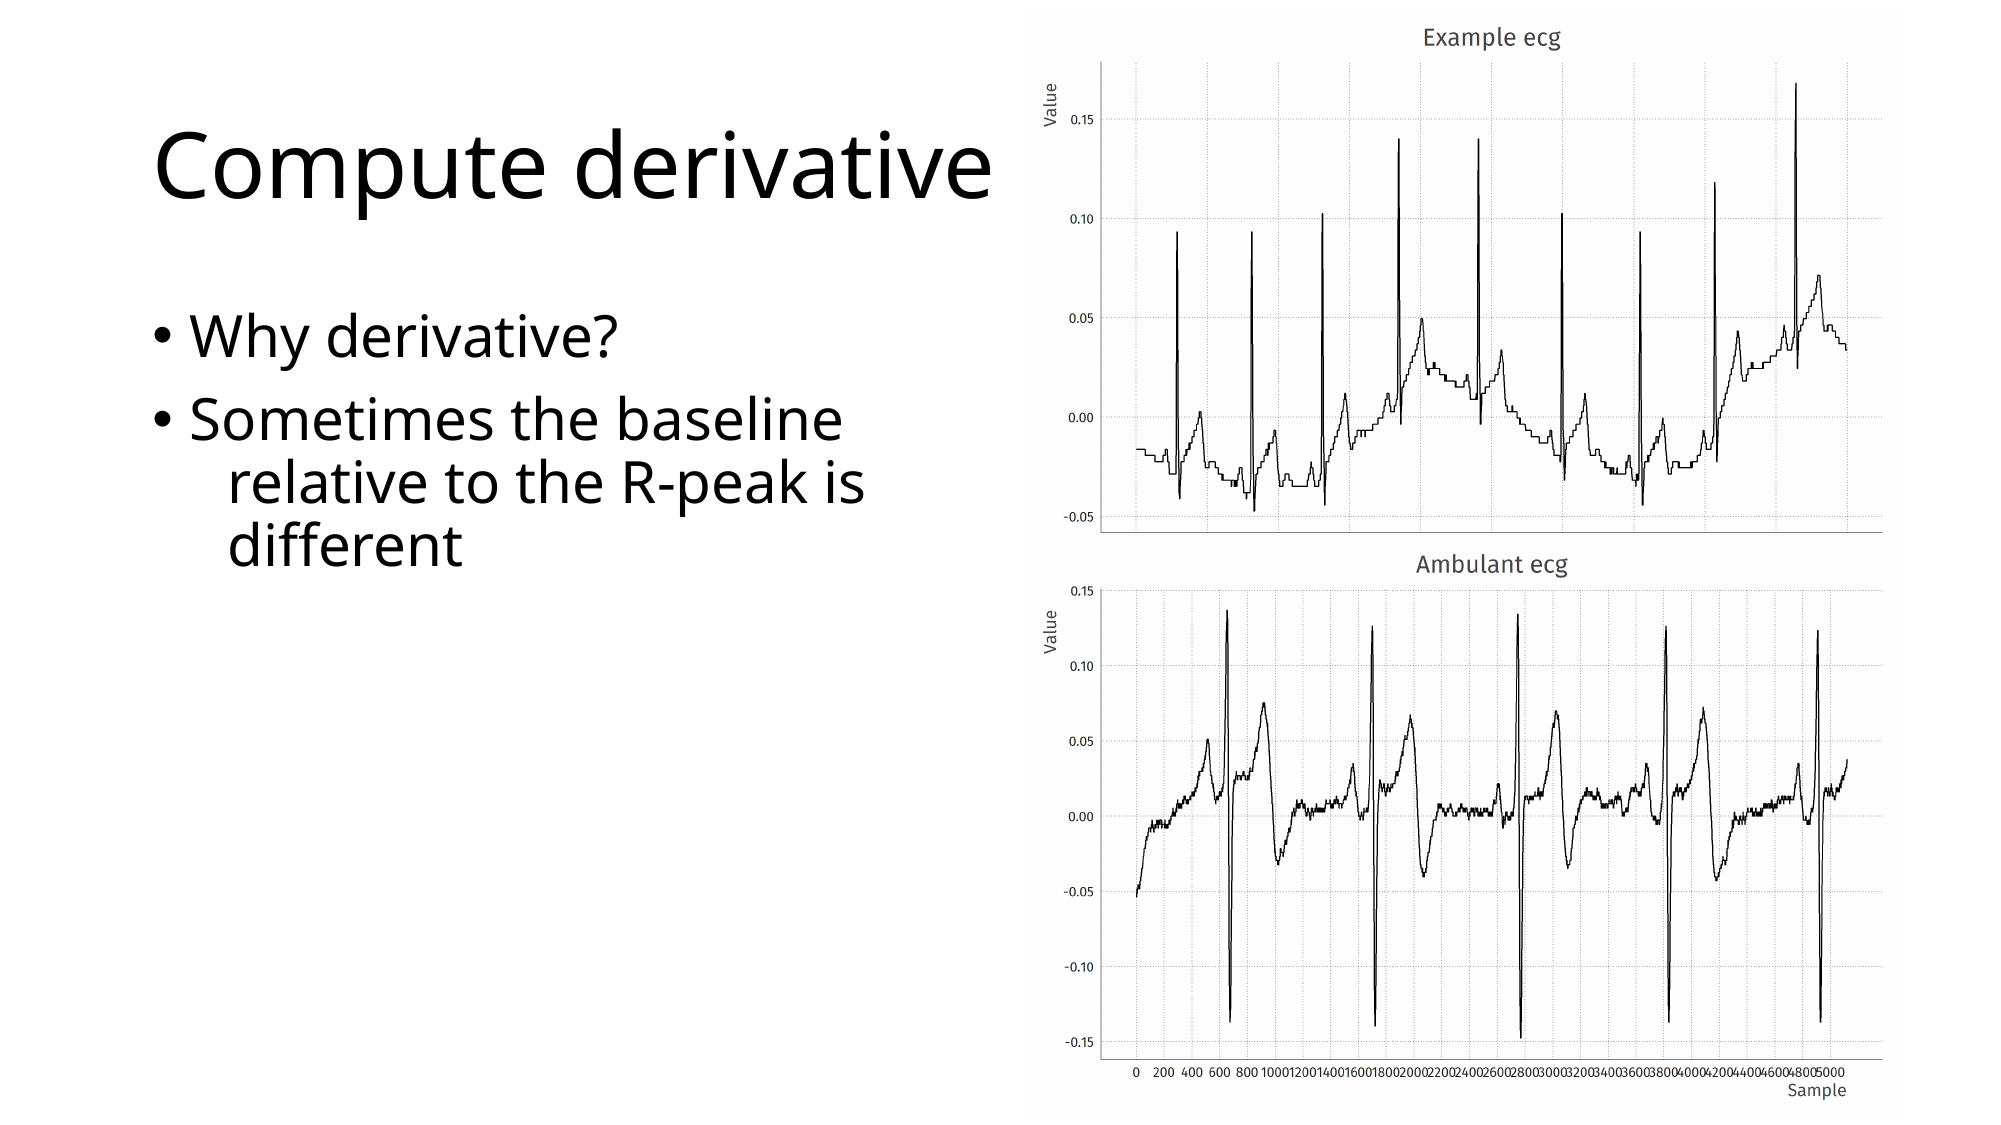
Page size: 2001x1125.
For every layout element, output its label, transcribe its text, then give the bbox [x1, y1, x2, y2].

picture [1024, 6, 1902, 1119]
title Compute derivative [137, 59, 1024, 278]
list Why derivative? Sometimes the baseline relative to the R-peak is different [137, 299, 1000, 1014]
